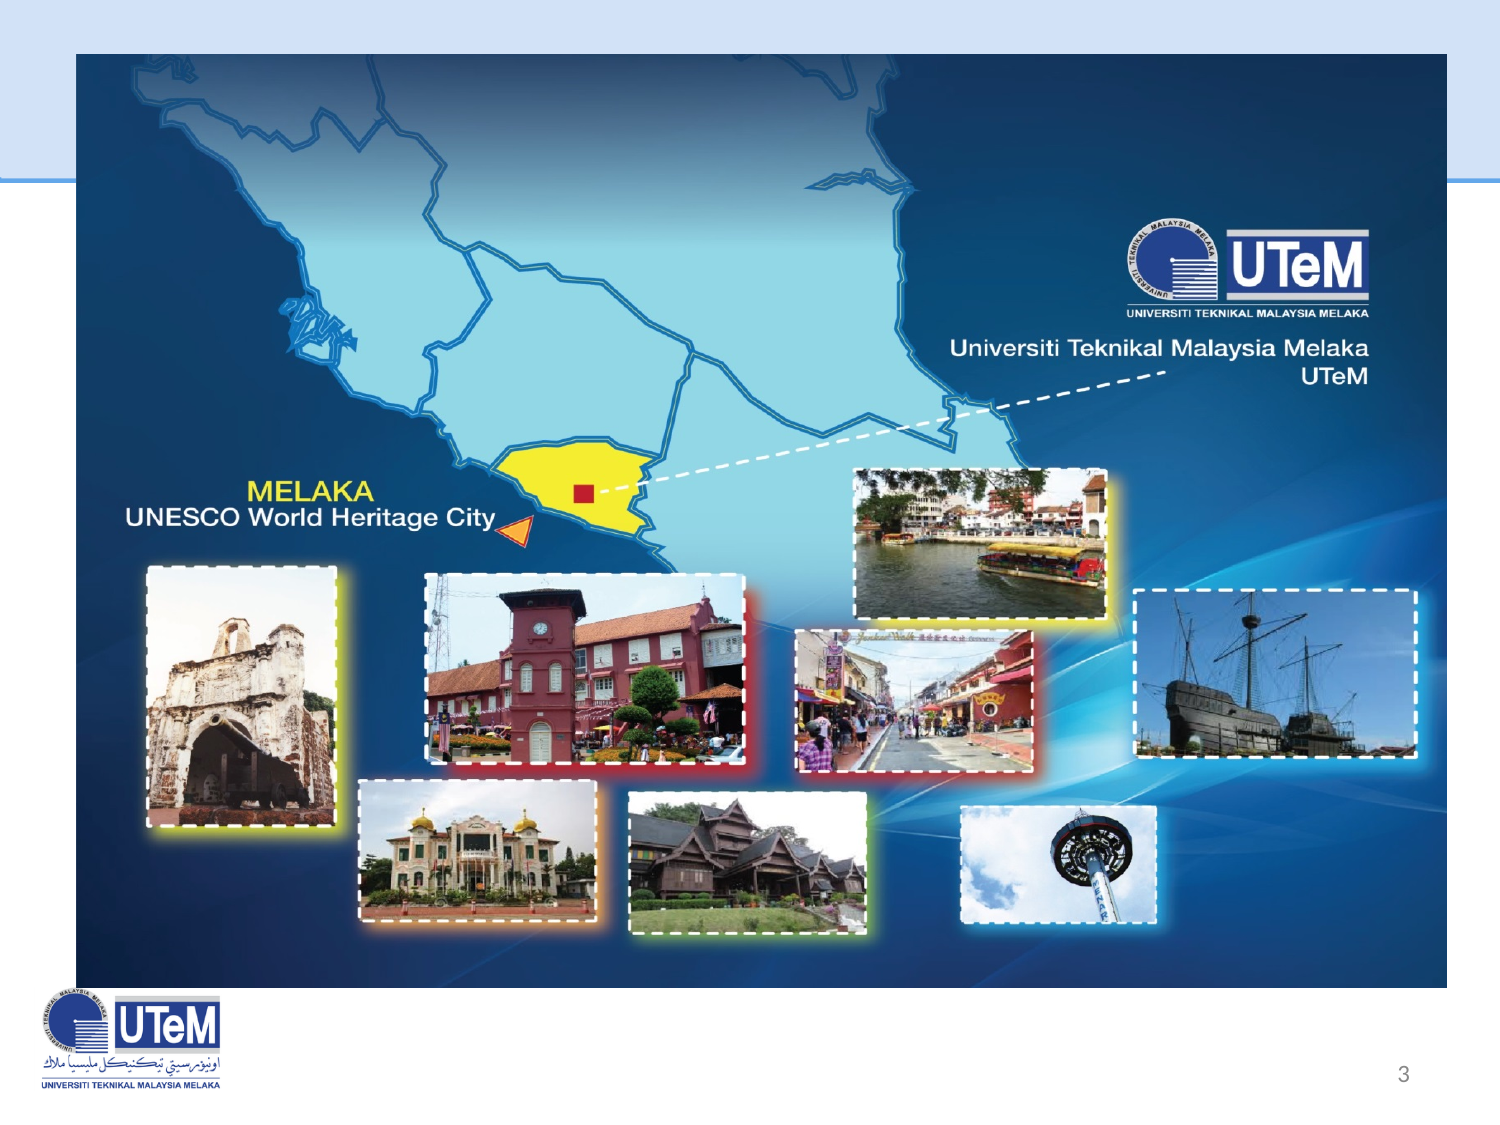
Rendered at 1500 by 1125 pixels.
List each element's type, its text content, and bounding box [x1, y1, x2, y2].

slide_number <編號> [1074, 1042, 1425, 1103]
picture [0, 0, 1500, 1091]
